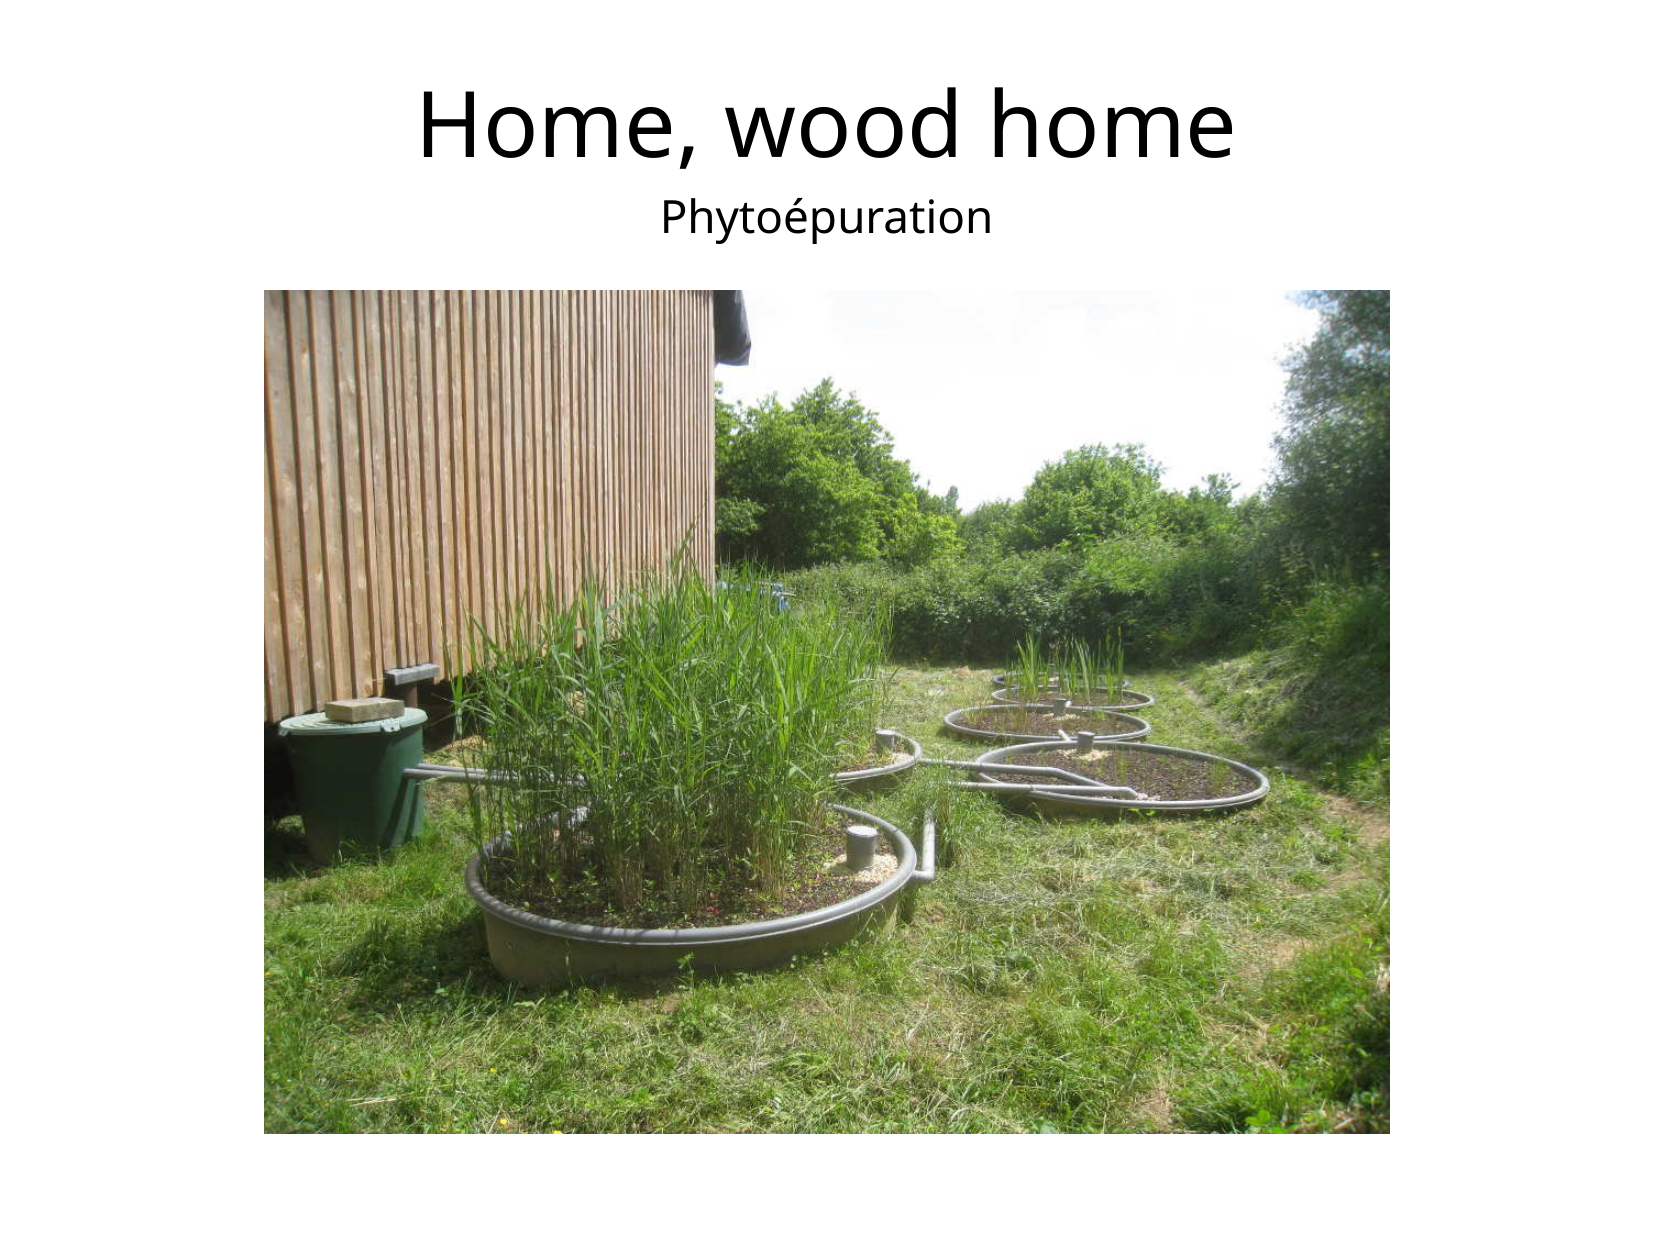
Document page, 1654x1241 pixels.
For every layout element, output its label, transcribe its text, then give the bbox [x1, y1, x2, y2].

picture [264, 290, 1390, 1134]
title Home, wood home Phytoépuration [82, 49, 1571, 257]
